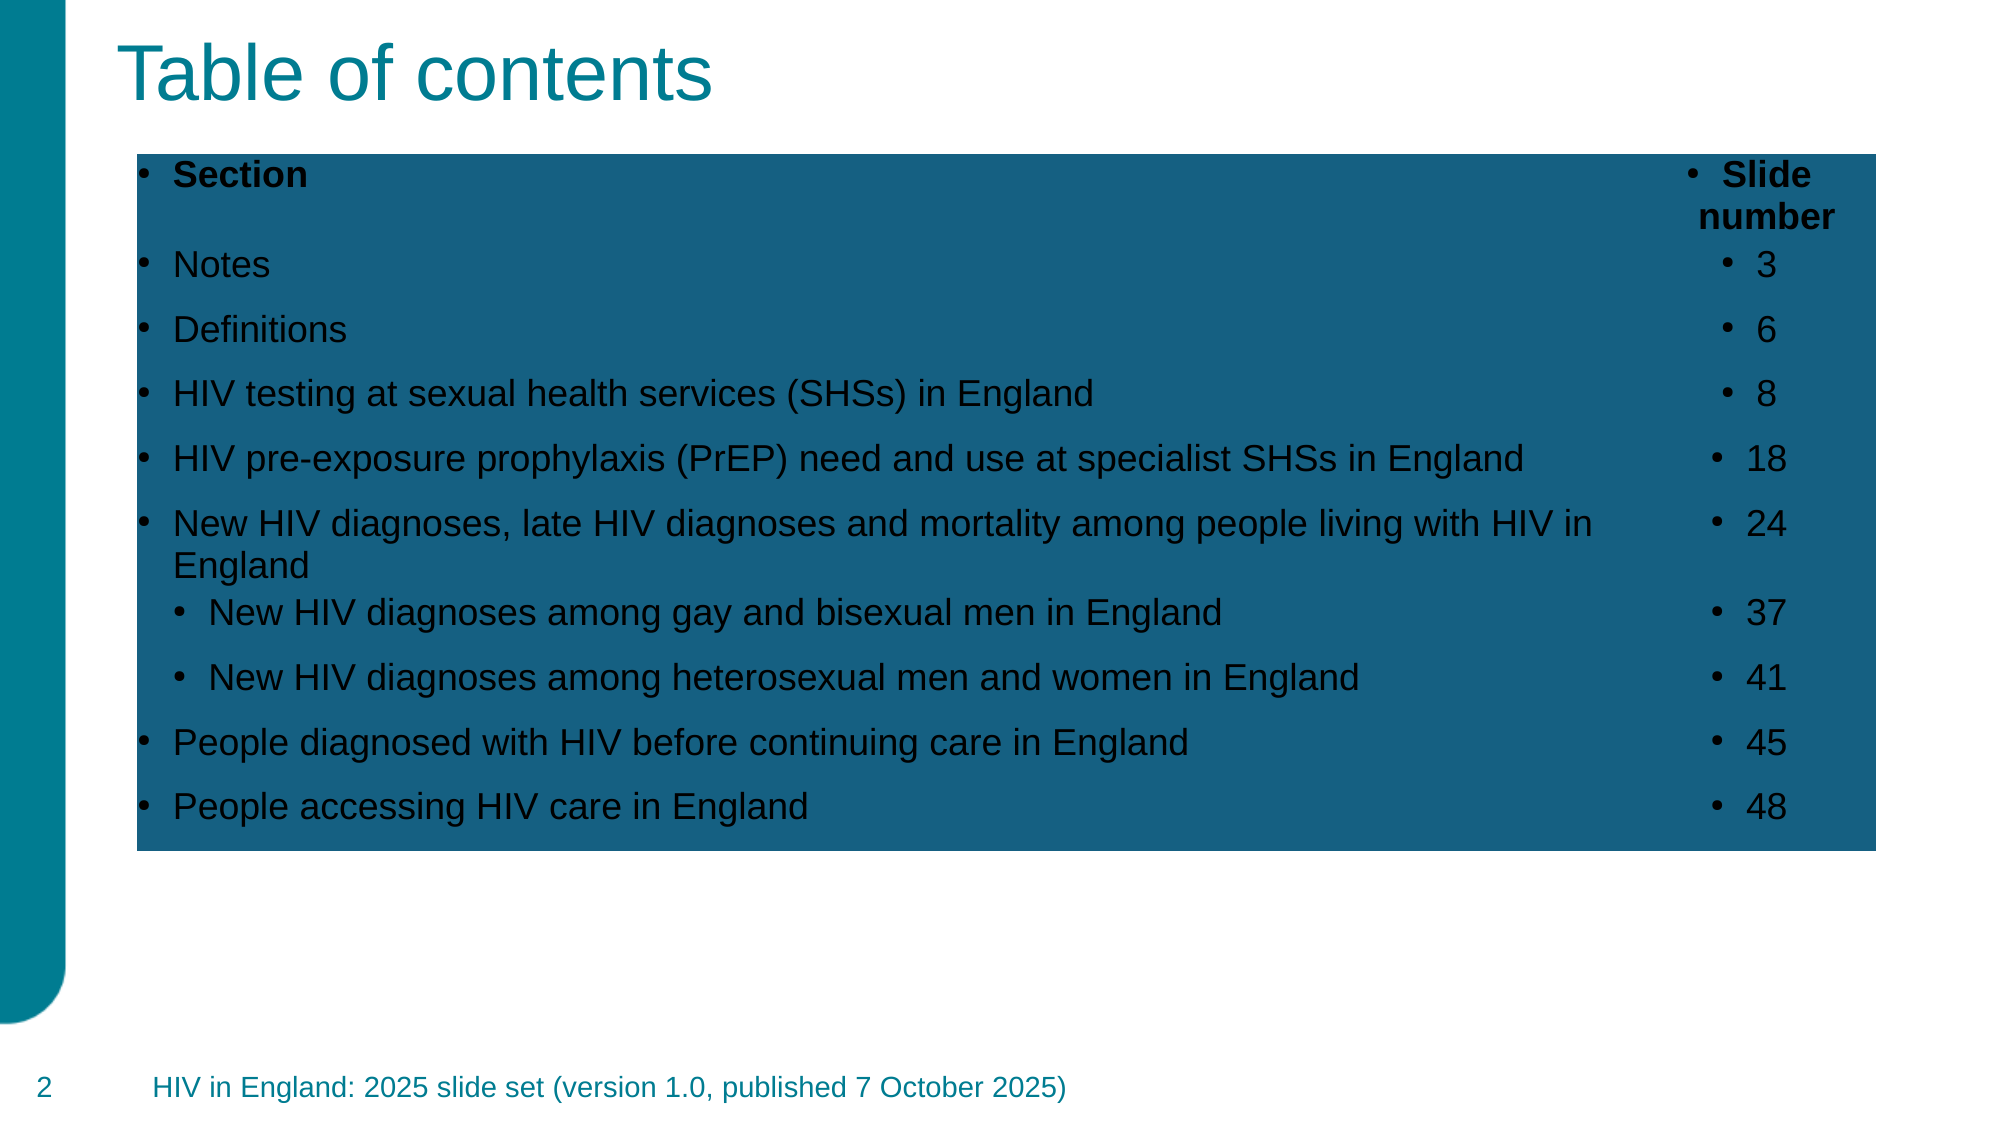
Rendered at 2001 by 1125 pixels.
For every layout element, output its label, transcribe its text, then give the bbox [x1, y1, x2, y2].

title Table of contents [101, 29, 1926, 189]
table_cell People accessing HIV care in England [137, 786, 1623, 851]
table_cell Notes [137, 243, 1623, 308]
table_header Section [137, 154, 1623, 243]
table_cell HIV pre-exposure prophylaxis (PrEP) need and use at specialist SHSs in England [137, 437, 1623, 502]
table_cell 48 [1623, 786, 1876, 851]
table_cell New HIV diagnoses, late HIV diagnoses and mortality among people living with HIV in England [137, 502, 1623, 592]
table_cell 8 [1623, 373, 1876, 437]
table_cell Definitions [137, 308, 1623, 373]
table_cell 37 [1623, 592, 1876, 656]
table_cell 3 [1623, 243, 1876, 308]
table_cell People diagnosed with HIV before continuing care in England [137, 721, 1623, 786]
table_cell 45 [1623, 721, 1876, 786]
table_cell 41 [1623, 656, 1876, 721]
table_header Slide number [1623, 154, 1876, 243]
text_box HIV in England: 2025 slide set (version 1.0, published 7 October 2025) [137, 1056, 1780, 1116]
table_cell HIV testing at sexual health services (SHSs) in England [137, 373, 1623, 437]
table_cell 24 [1623, 502, 1876, 592]
text_box [21, 1056, 120, 1117]
table_cell 6 [1623, 308, 1876, 373]
table_cell New HIV diagnoses among gay and bisexual men in England [137, 592, 1623, 656]
table_cell 18 [1623, 437, 1876, 502]
table_cell New HIV diagnoses among heterosexual men and women in England [137, 656, 1623, 721]
